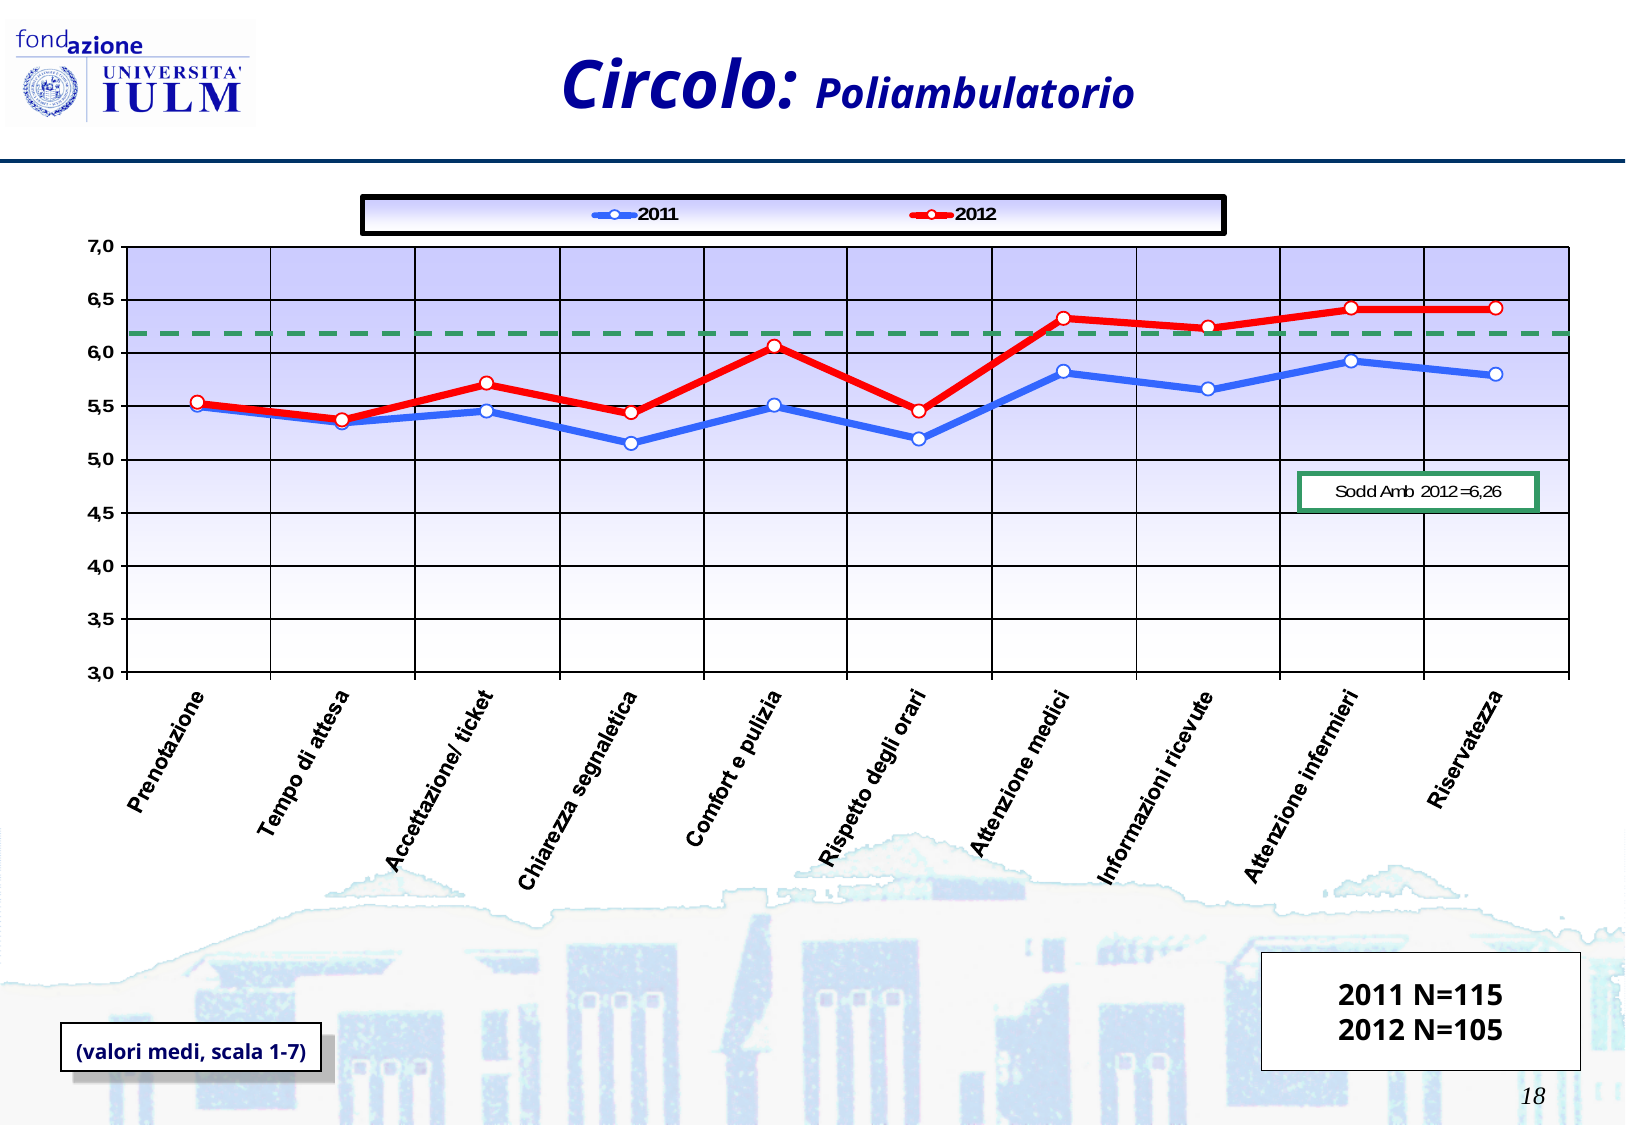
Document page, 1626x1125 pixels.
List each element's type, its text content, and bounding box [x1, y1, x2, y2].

text_box (valori medi, scala 1-7) [61, 1023, 322, 1072]
picture [15, 184, 1593, 1059]
text_box 2011 N=115 2012 N=105 [1261, 952, 1581, 1071]
text_box Circolo: Poliambulatorio [304, 18, 1392, 144]
picture [5, 19, 256, 127]
